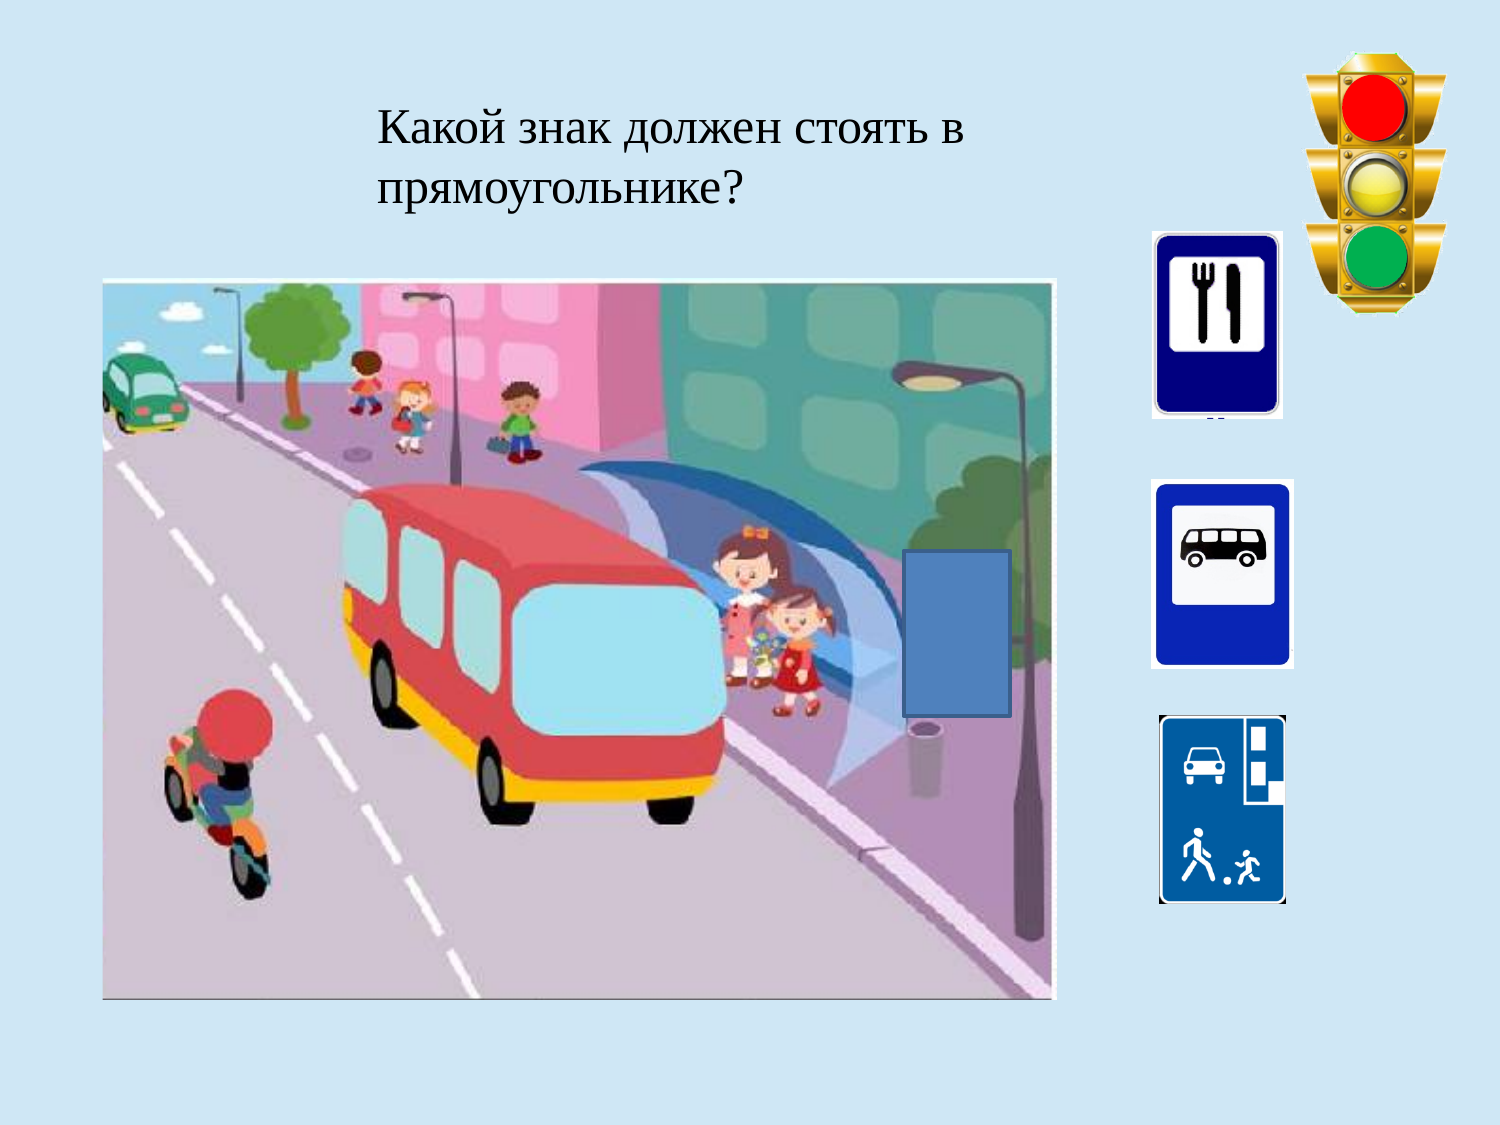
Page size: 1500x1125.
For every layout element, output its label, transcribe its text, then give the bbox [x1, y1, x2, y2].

picture [1151, 232, 1283, 419]
picture [102, 278, 1057, 1000]
picture [1159, 715, 1286, 904]
text_box [903, 550, 1010, 717]
picture [1151, 479, 1294, 669]
picture [1293, 42, 1460, 319]
text_box Какой знак должен стоять в прямоугольнике? [362, 86, 1293, 232]
text_box [1342, 74, 1405, 141]
